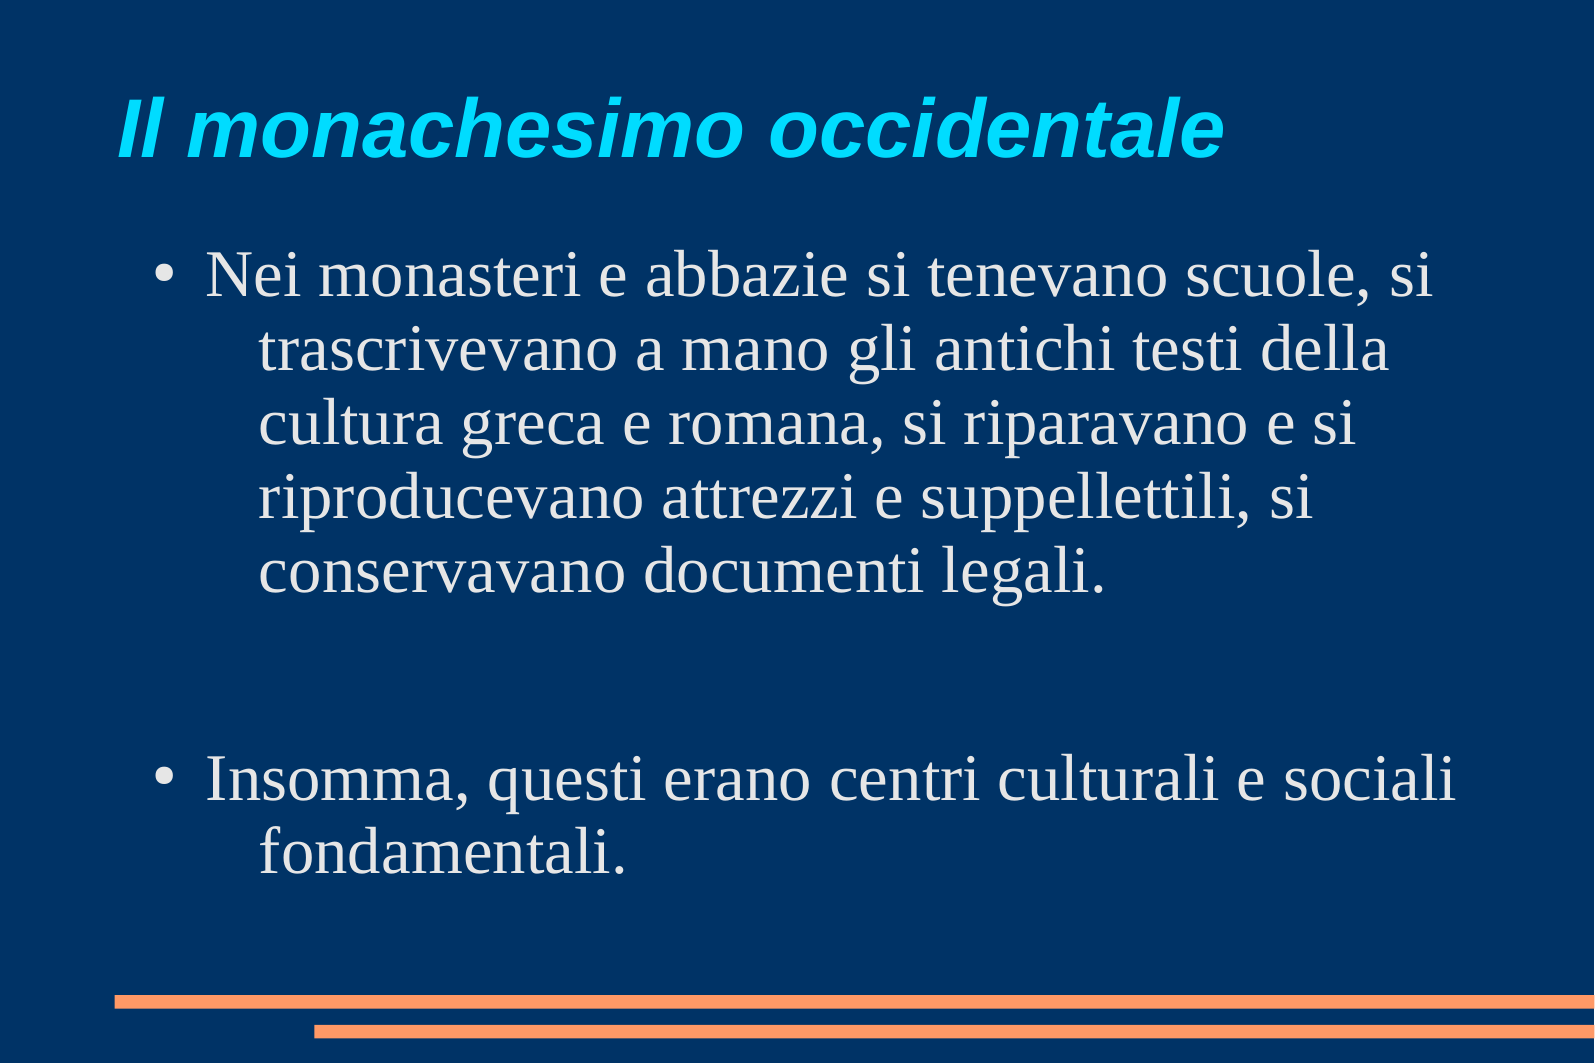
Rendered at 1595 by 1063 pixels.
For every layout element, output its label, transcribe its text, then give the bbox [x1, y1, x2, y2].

title Il monachesimo occidentale [117, 39, 1479, 218]
list Nei monasteri e abbazie si tenevano scuole, si trascrivevano a mano gli antichi testi della cultura greca e romana, si riparavano e si riproducevano attrezzi e suppellettili, si conservavano documenti legali. Insomma, questi erano centri culturali e sociali fondamentali. [117, 237, 1505, 932]
